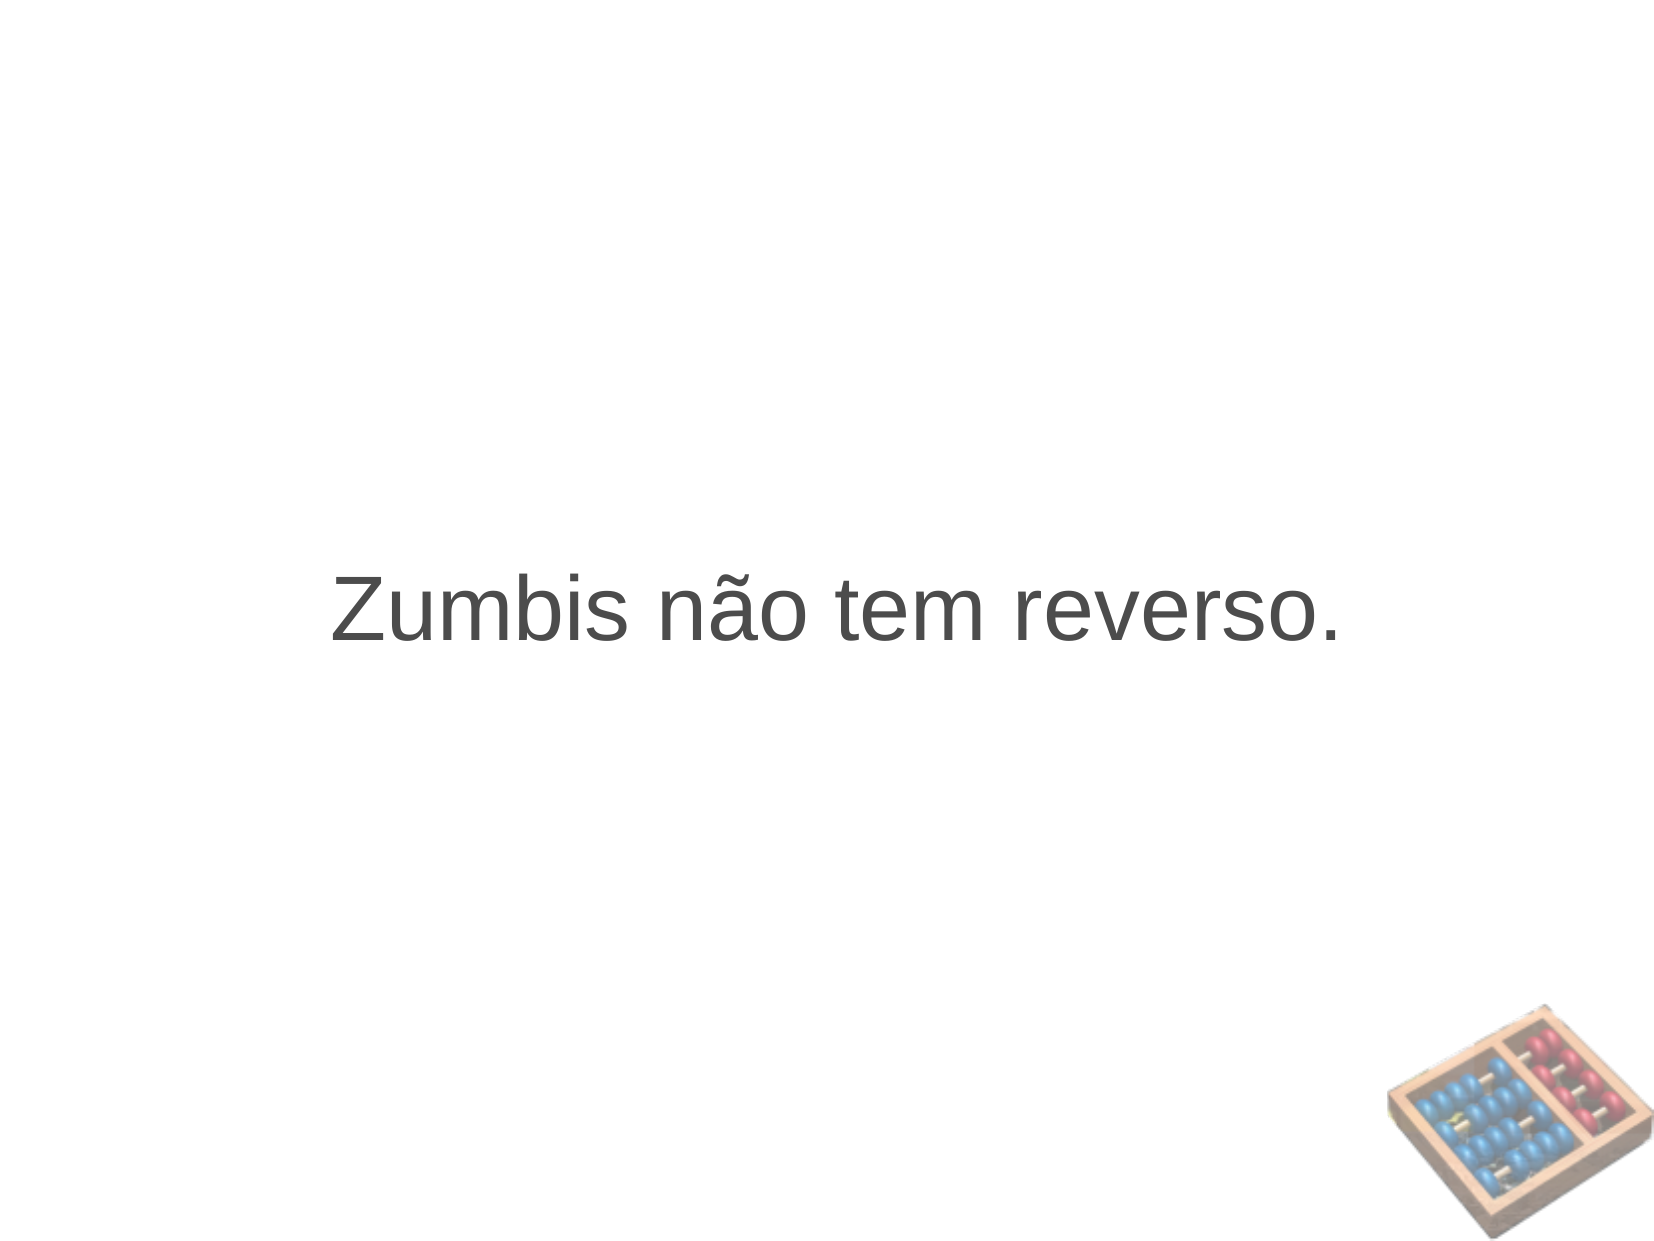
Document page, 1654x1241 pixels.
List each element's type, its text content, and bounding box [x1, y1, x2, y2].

title Zumbis não tem reverso. [75, 505, 1601, 713]
